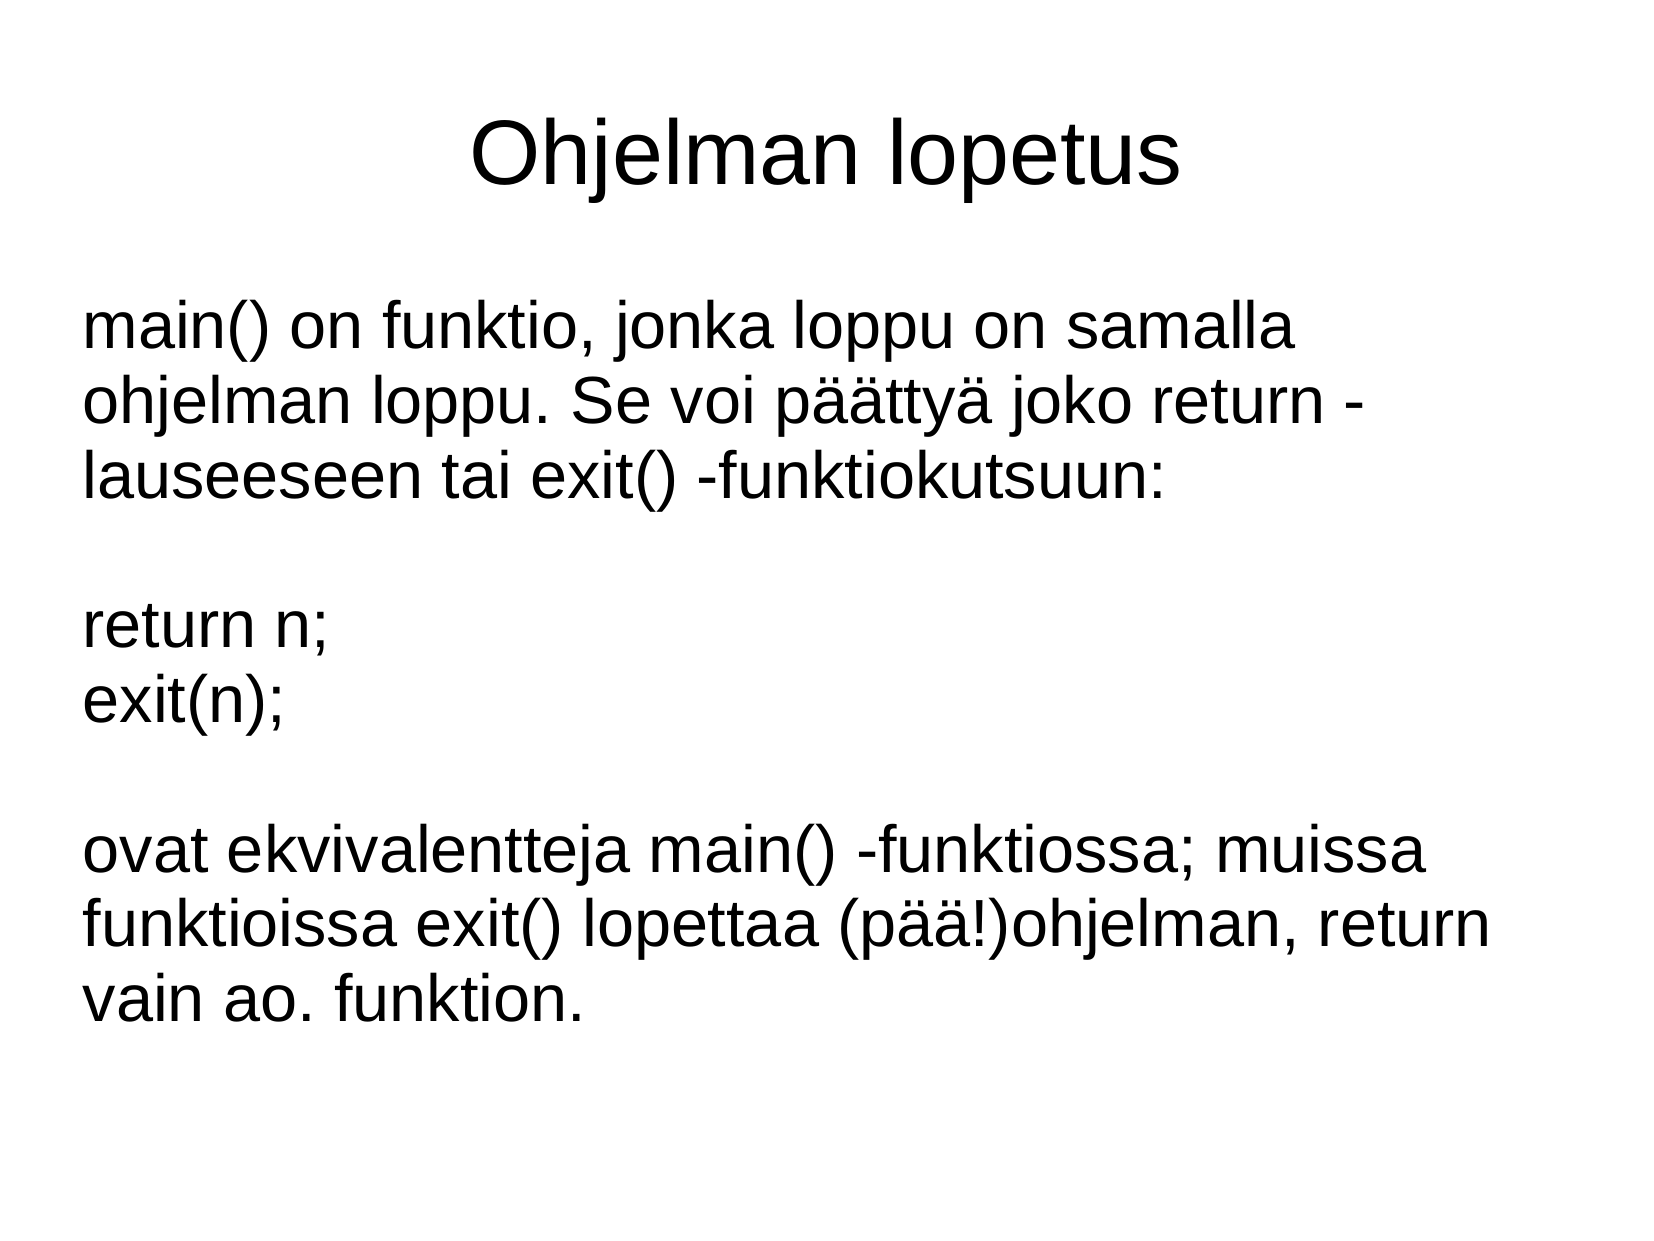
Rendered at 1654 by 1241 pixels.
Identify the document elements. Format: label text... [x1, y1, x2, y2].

title Ohjelman lopetus [82, 56, 1571, 250]
subtitle main() on funktio, jonka loppu on samalla ohjelman loppu. Se voi päättyä joko return -lauseeseen tai exit() -funktiokutsuun: return n; exit(n); ovat ekvivalentteja main() -funktiossa; muissa funktioissa exit() lopettaa (pää!)ohjelman, return vain ao. funktion. [82, 288, 1571, 1111]
